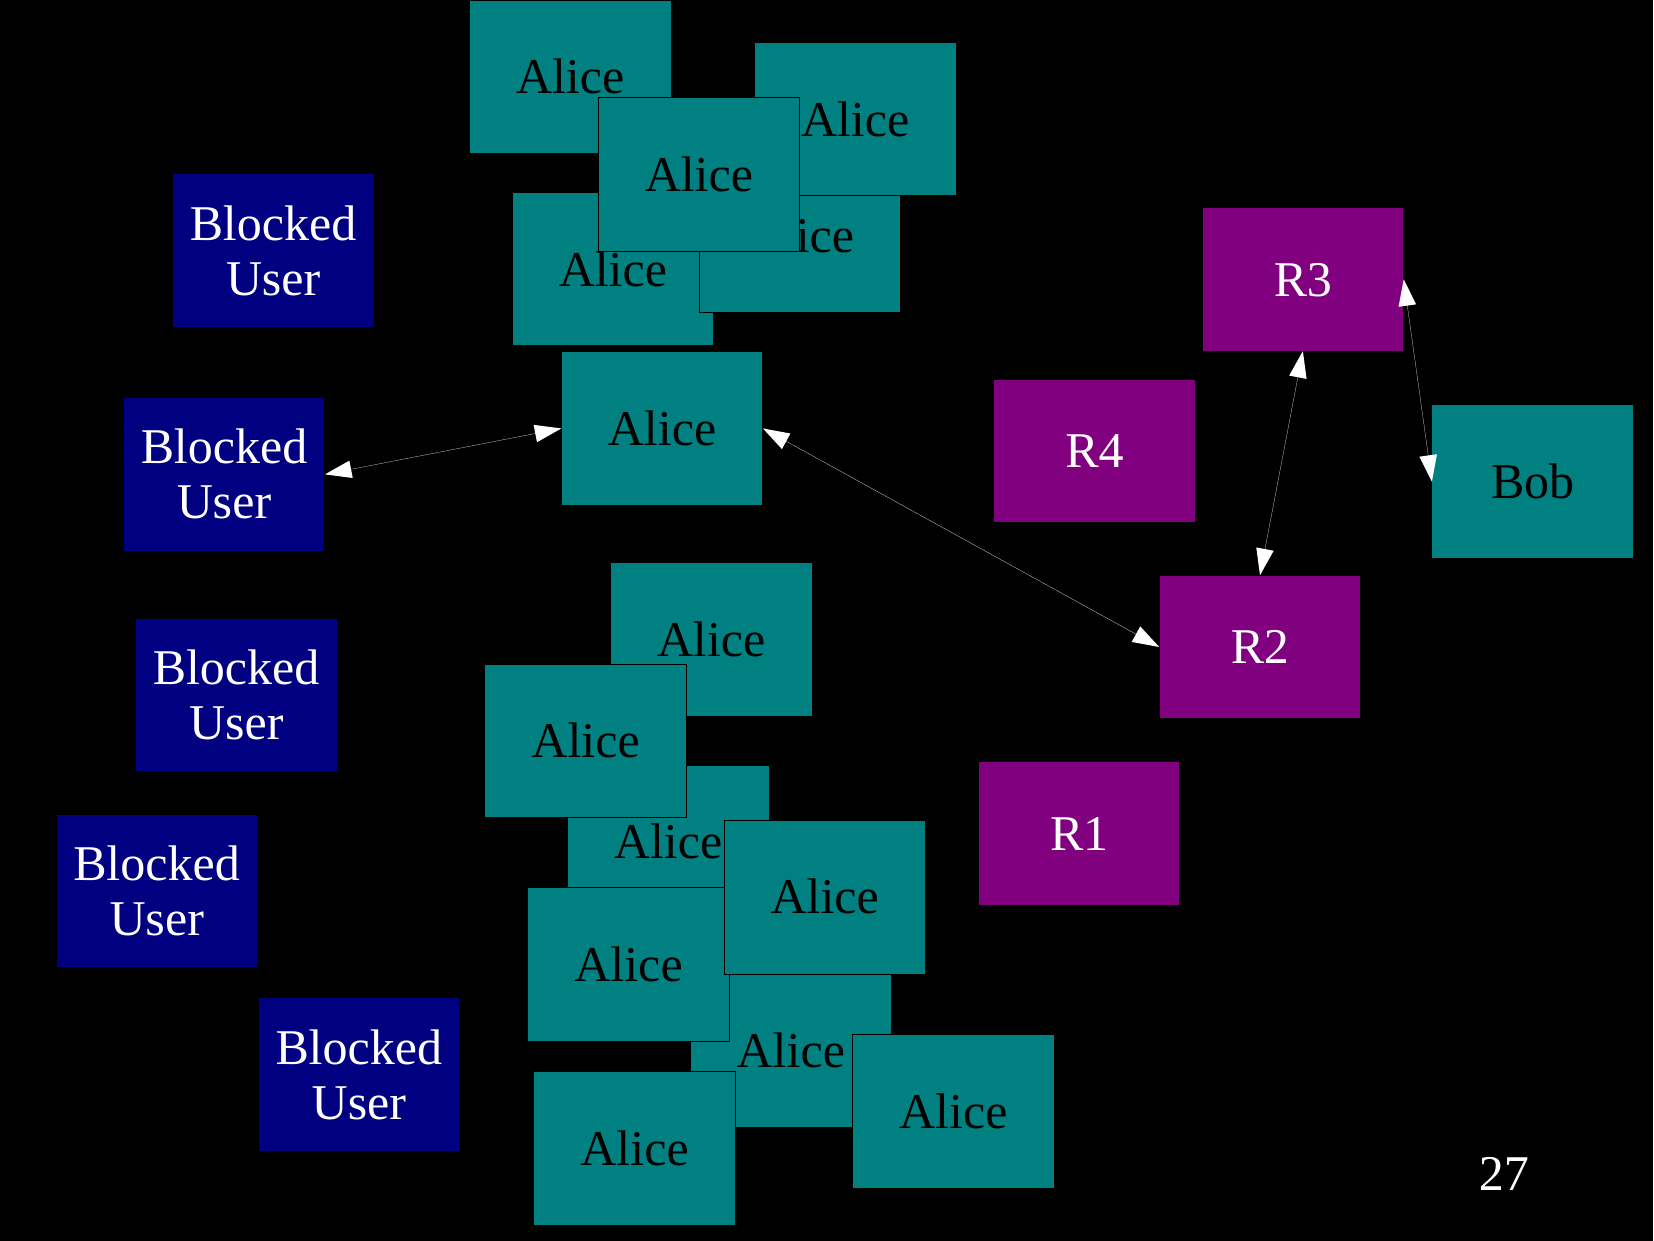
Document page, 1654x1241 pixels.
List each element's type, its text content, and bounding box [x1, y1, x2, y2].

text_box Alice [561, 351, 763, 506]
text_box R1 [978, 761, 1180, 906]
text_box Alice [527, 887, 730, 1042]
text_box Blocked User [123, 397, 325, 552]
text_box R4 [993, 379, 1196, 523]
text_box Alice [690, 975, 892, 1128]
text_box Alice [852, 1034, 1055, 1189]
text_box Alice [754, 42, 957, 196]
text_box R2 [1159, 575, 1361, 719]
text_box Blocked User [172, 173, 375, 328]
text_box Alice [533, 1071, 736, 1226]
text_box Alice [469, 0, 672, 154]
text_box Alice [567, 765, 770, 887]
text_box Alice [484, 664, 687, 818]
text_box Blocked User [258, 997, 460, 1152]
text_box Bob [1431, 404, 1634, 559]
text_box R3 [1202, 207, 1404, 352]
text_box Alice [610, 562, 813, 717]
text_box Alice [699, 196, 901, 313]
text_box Blocked User [135, 618, 338, 772]
text_box Alice [512, 192, 714, 346]
text_box Alice [598, 97, 800, 252]
text_box Blocked User [56, 814, 258, 968]
text_box Alice [724, 820, 926, 975]
